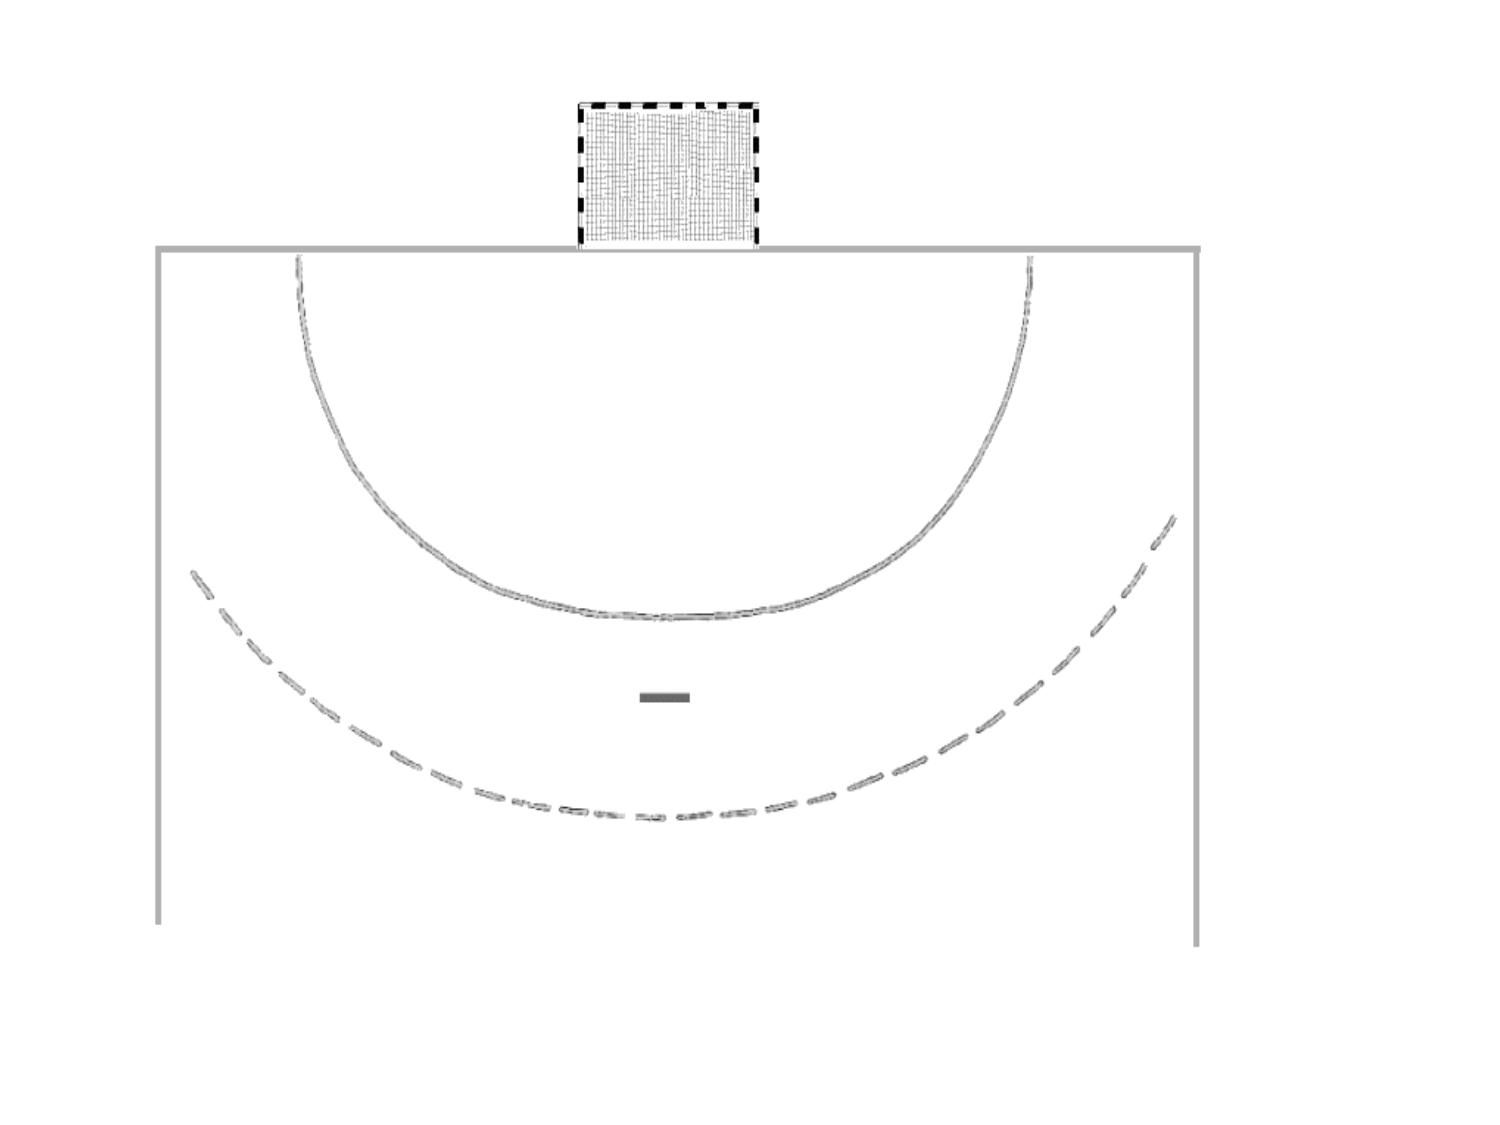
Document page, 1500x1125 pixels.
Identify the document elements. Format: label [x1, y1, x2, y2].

picture [129, 58, 1257, 961]
